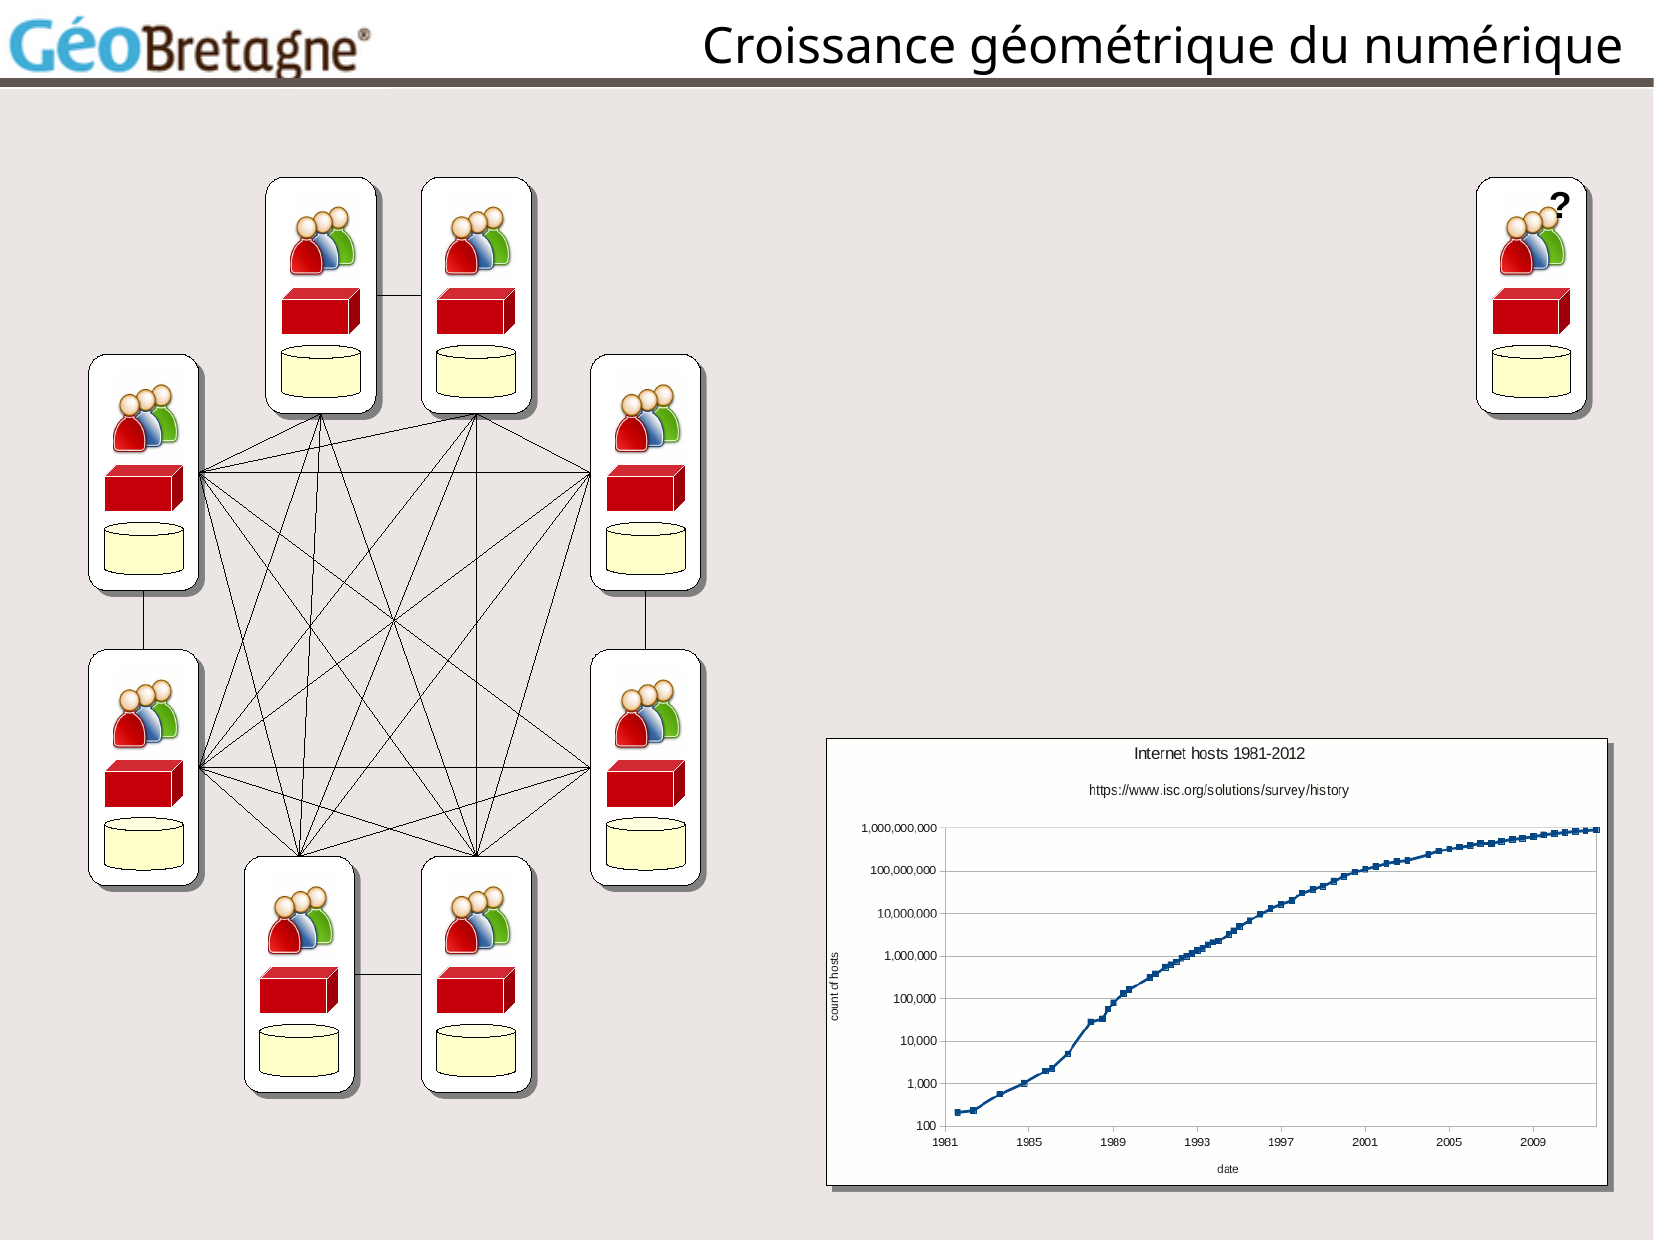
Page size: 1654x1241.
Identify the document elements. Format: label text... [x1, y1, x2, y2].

picture [826, 738, 1608, 1186]
text_box [1476, 177, 1587, 414]
text_box ? [1534, 177, 1587, 234]
text_box [421, 856, 532, 1093]
picture [615, 665, 686, 761]
text_box [590, 354, 701, 591]
text_box [88, 354, 199, 591]
text_box [244, 856, 355, 1093]
picture [445, 192, 516, 290]
title Croissance géométrique du numérique [383, 0, 1625, 89]
text_box [421, 177, 532, 414]
picture [268, 872, 339, 969]
picture [1500, 192, 1571, 290]
text_box [88, 649, 199, 886]
picture [113, 665, 184, 761]
picture [445, 872, 516, 969]
text_box [265, 177, 377, 414]
text_box [590, 649, 701, 886]
picture [0, 0, 383, 78]
picture [113, 370, 184, 466]
picture [615, 370, 686, 466]
picture [290, 192, 361, 289]
